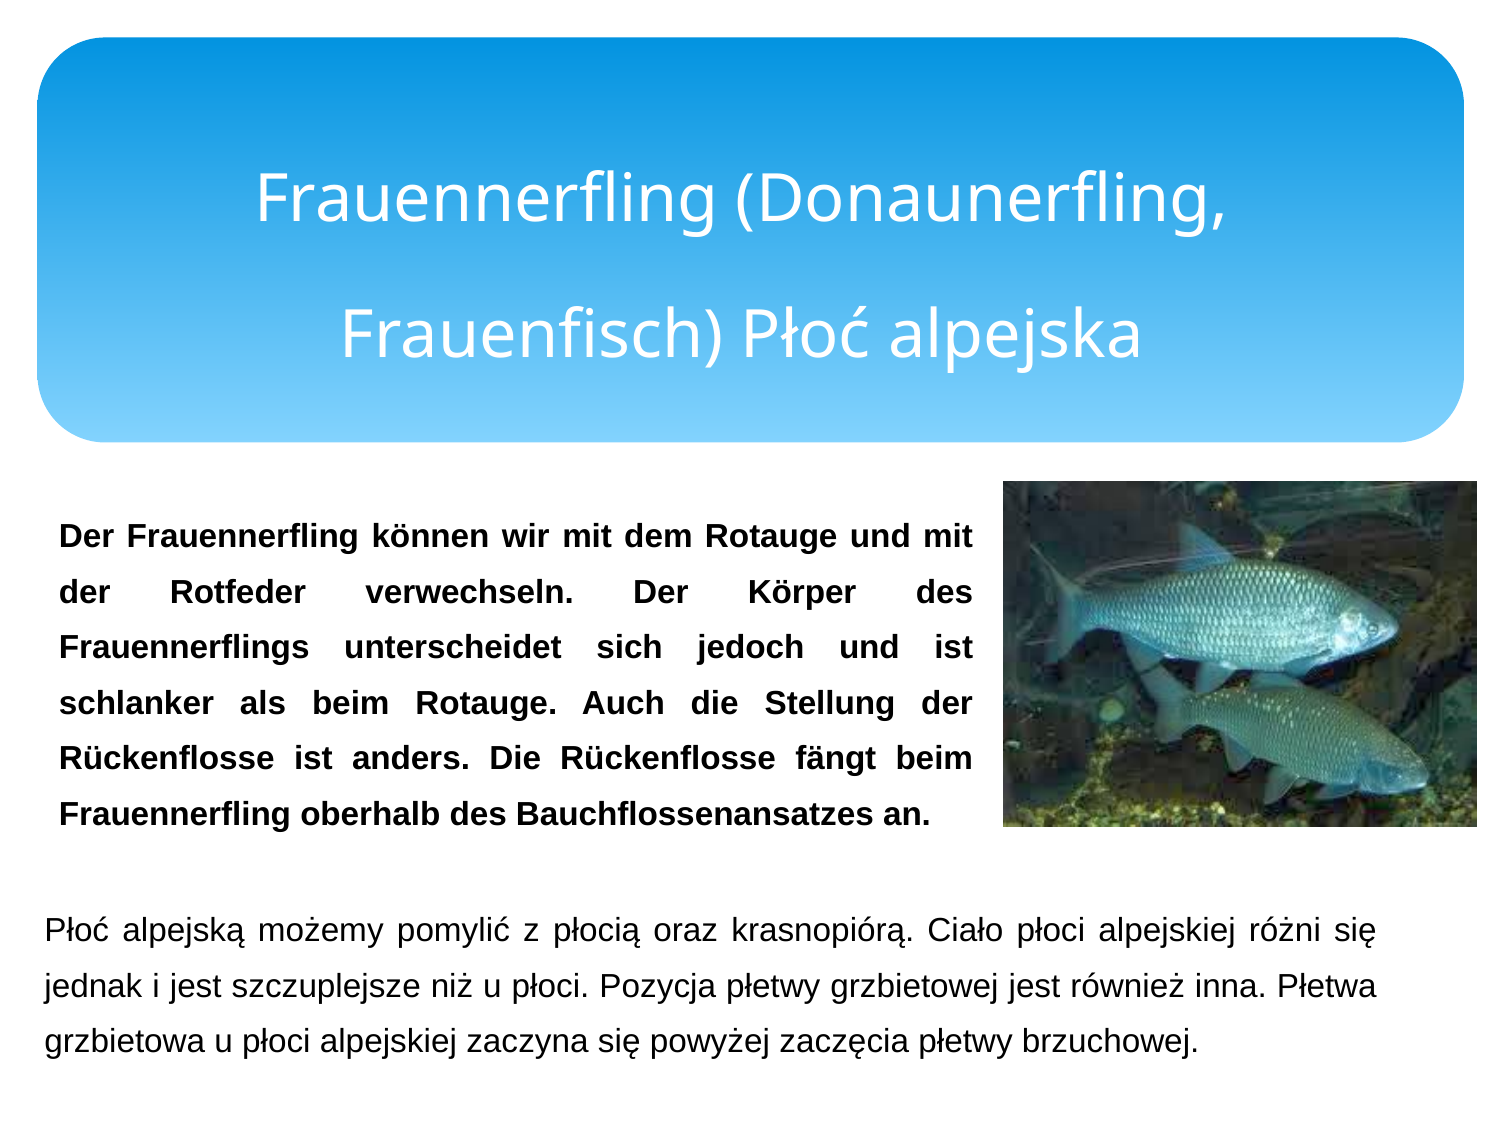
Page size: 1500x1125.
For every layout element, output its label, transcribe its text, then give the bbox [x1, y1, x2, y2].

picture [1003, 481, 1477, 827]
title Frauennerfling (Donaunerfling, Frauenfisch) Płoć alpejska [67, 106, 1418, 376]
subtitle Der Frauennerfling können wir mit dem Rotauge und mit der Rotfeder verwechseln. Der Körper des Frauennerflings unterscheidet sich jedoch und ist schlanker als beim Rotauge. Auch die Stellung der Rückenflosse ist anders. Die Rückenflosse fängt beim Frauennerfling oberhalb des Bauchflossenansatzes an. [59, 473, 975, 858]
text_box Płoć alpejską możemy pomylić z płocią oraz krasnopiórą. Ciało płoci alpejskiej różni się jednak i jest szczuplejsze niż u płoci. Pozycja płetwy grzbietowej jest również inna. Płetwa grzbietowa u płoci alpejskiej zaczyna się powyżej zaczęcia płetwy brzuchowej. [29, 885, 1447, 1106]
